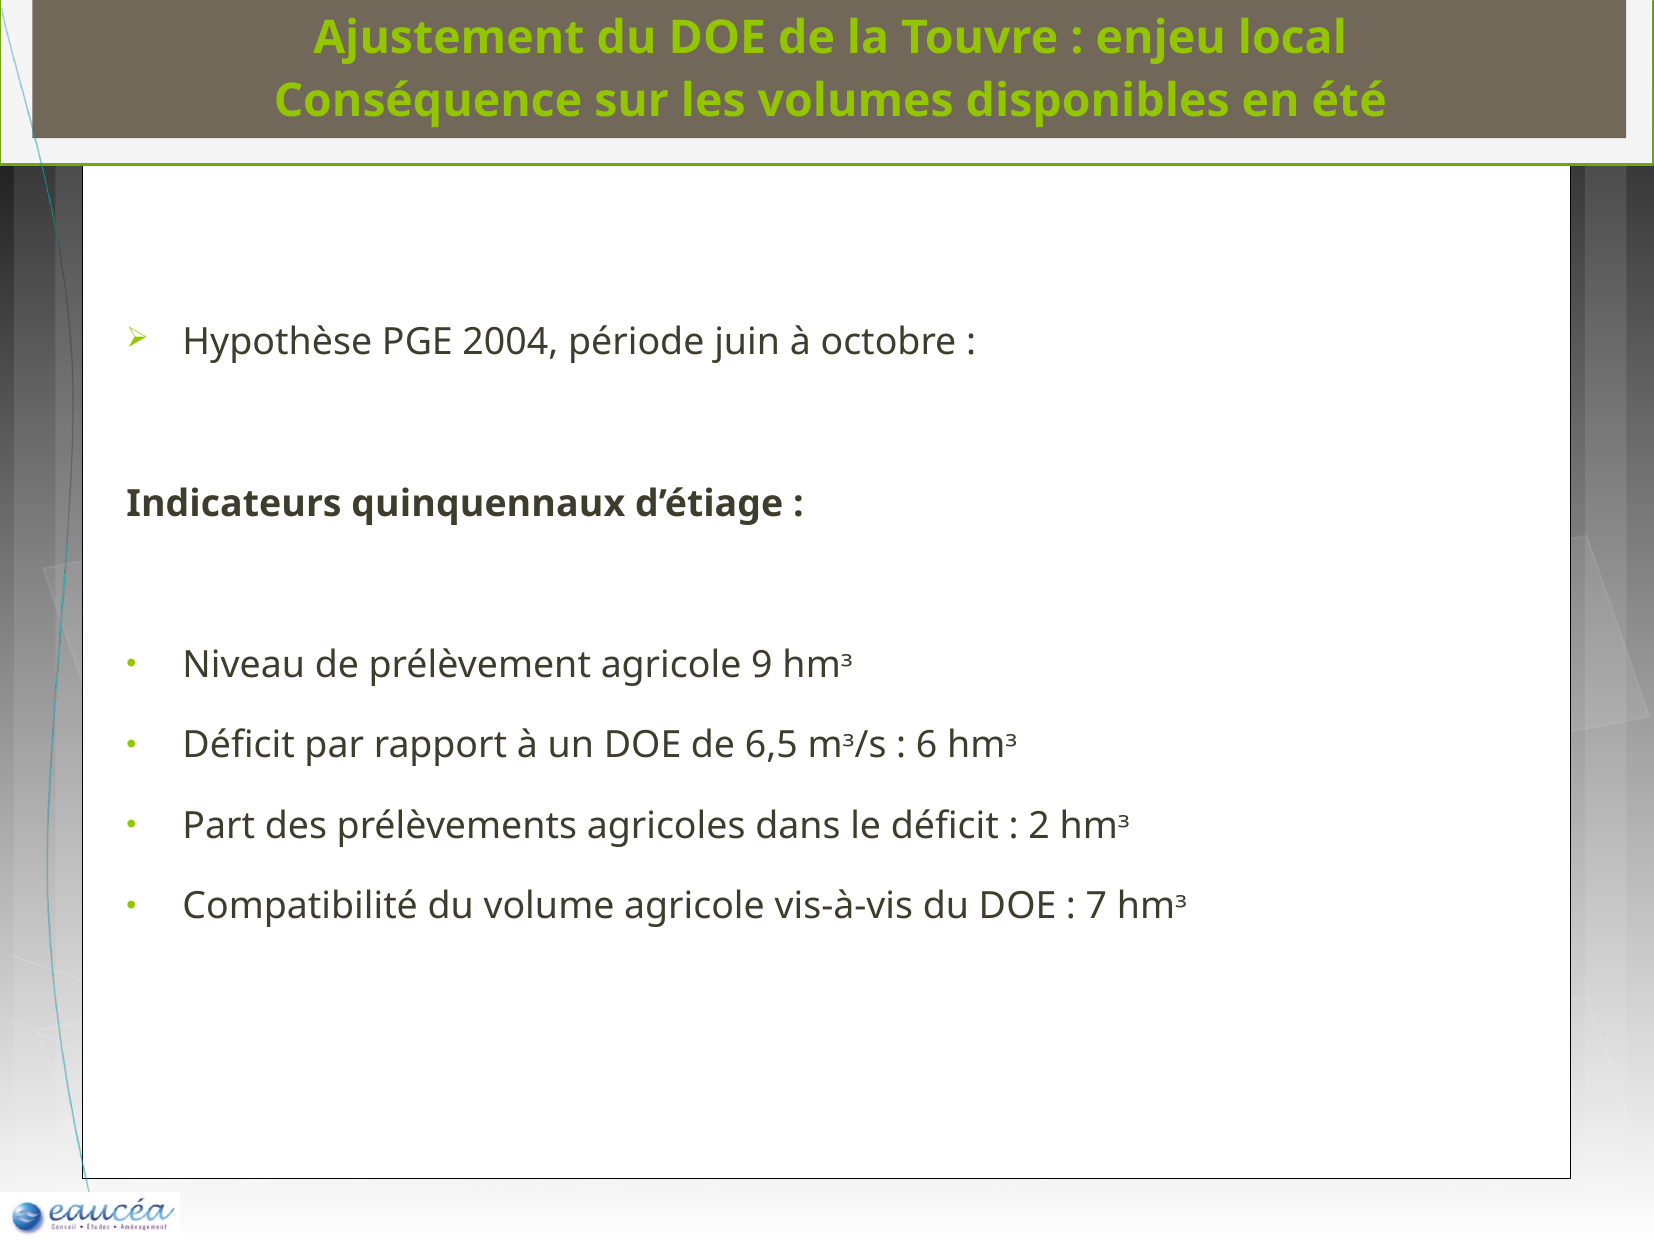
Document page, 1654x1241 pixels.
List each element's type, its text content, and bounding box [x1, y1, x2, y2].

picture [0, 9, 100, 1239]
list Hypothèse PGE 2004, période juin à octobre : Indicateurs quinquennaux d’étiage : Niveau de prélèvement agricole 9 hmᶟ Déficit par rapport à un DOE de 6,5 mᶟ/s : 6 hmᶟ Part des prélèvements agricoles dans le déficit : 2 hmᶟ Compatibilité du volume agricole vis-à-vis du DOE : 7 hmᶟ [100, 307, 1561, 1241]
title Ajustement du DOE de la Touvre : enjeu local Conséquence sur les volumes disponibles en été [32, 0, 1629, 139]
